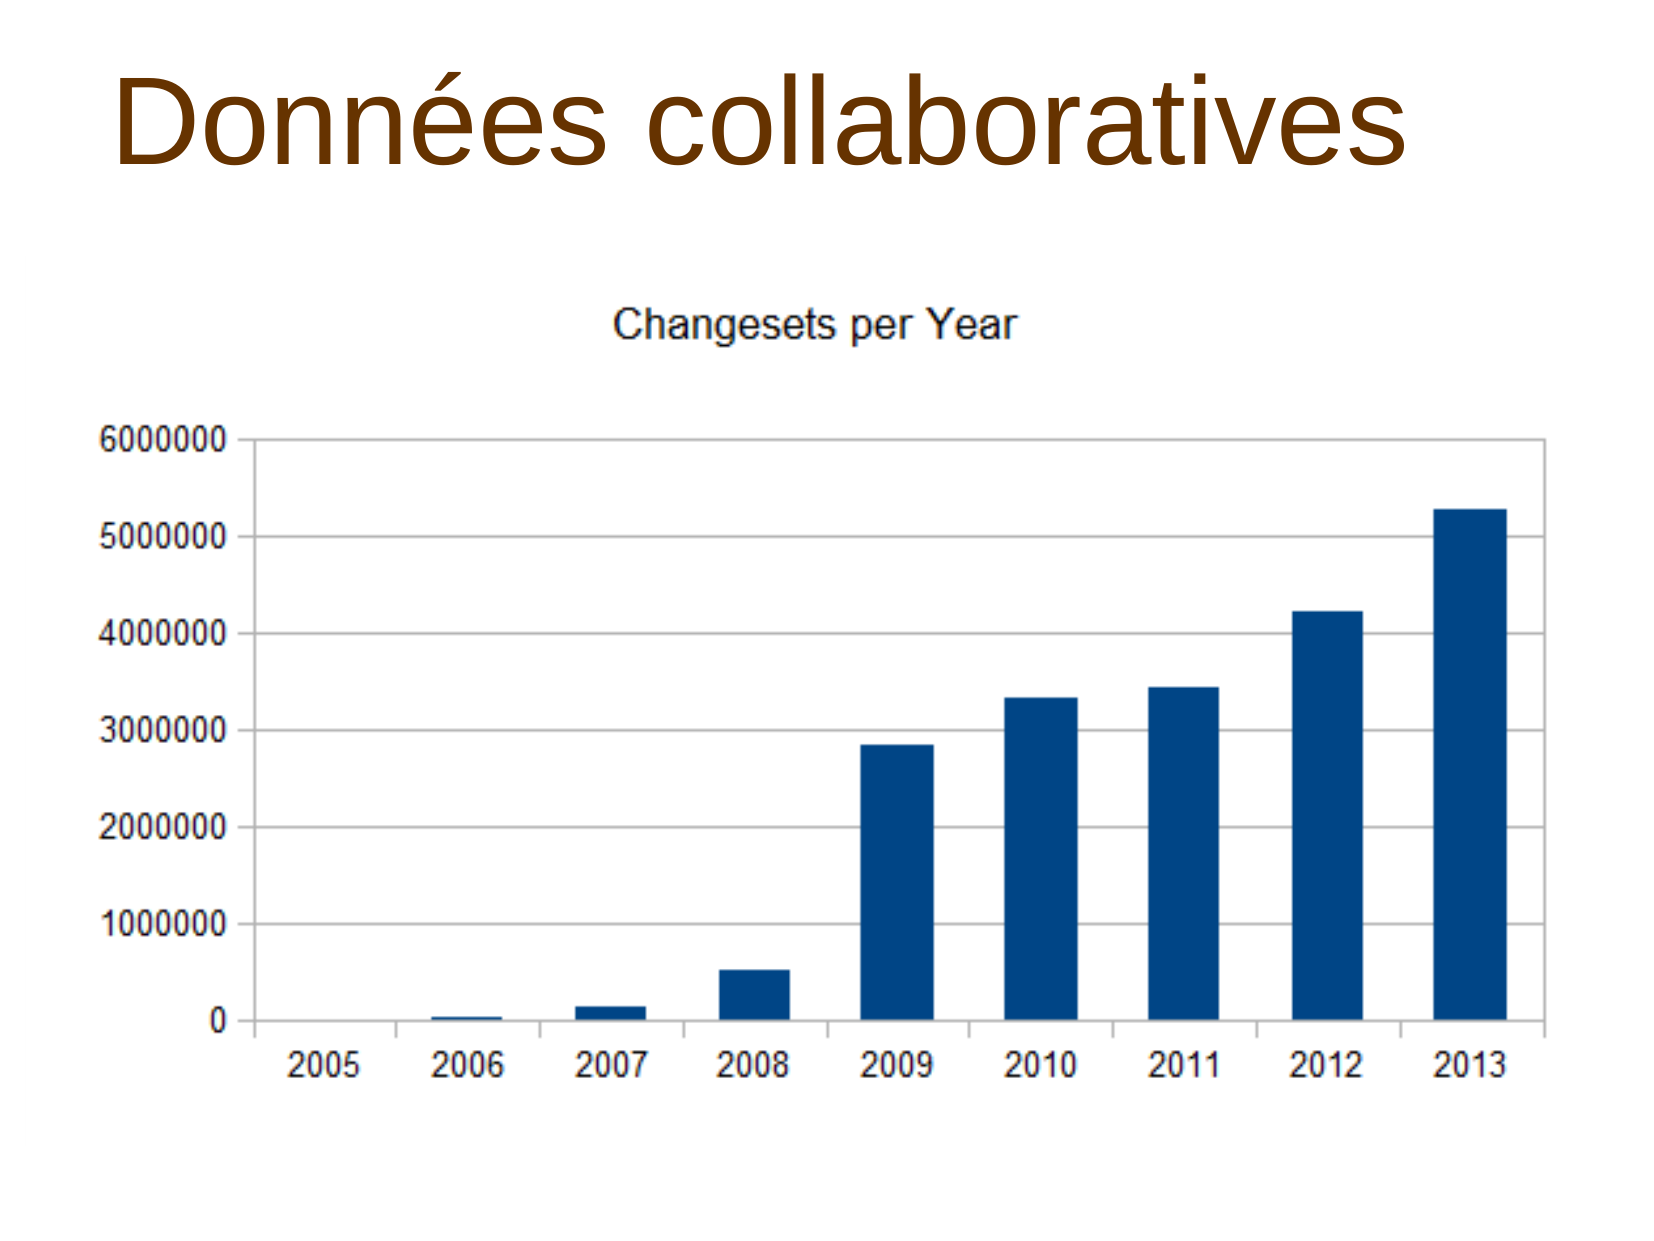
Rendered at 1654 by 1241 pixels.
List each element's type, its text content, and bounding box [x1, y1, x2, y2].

title Données collaboratives [110, 40, 1546, 201]
picture [24, 256, 1607, 1146]
